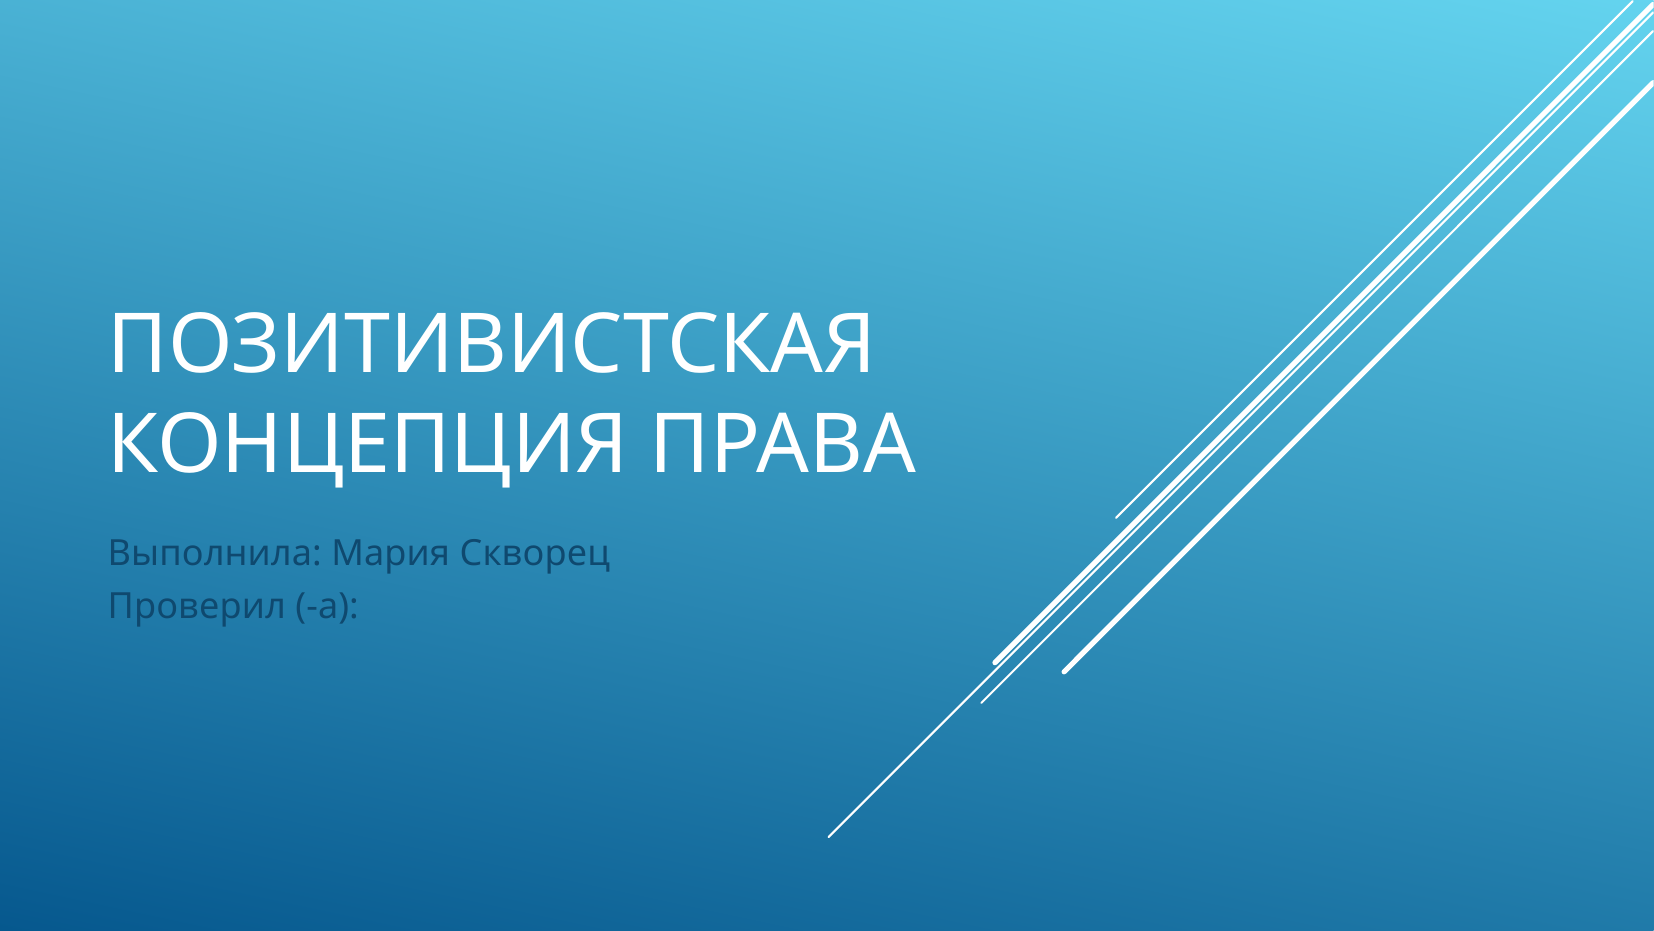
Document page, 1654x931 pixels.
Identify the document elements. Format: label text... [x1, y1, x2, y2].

title Позитивистская концепция права [92, 93, 1178, 497]
subtitle Выполнила: Мария Скворец Проверил (-а): [92, 521, 961, 786]
